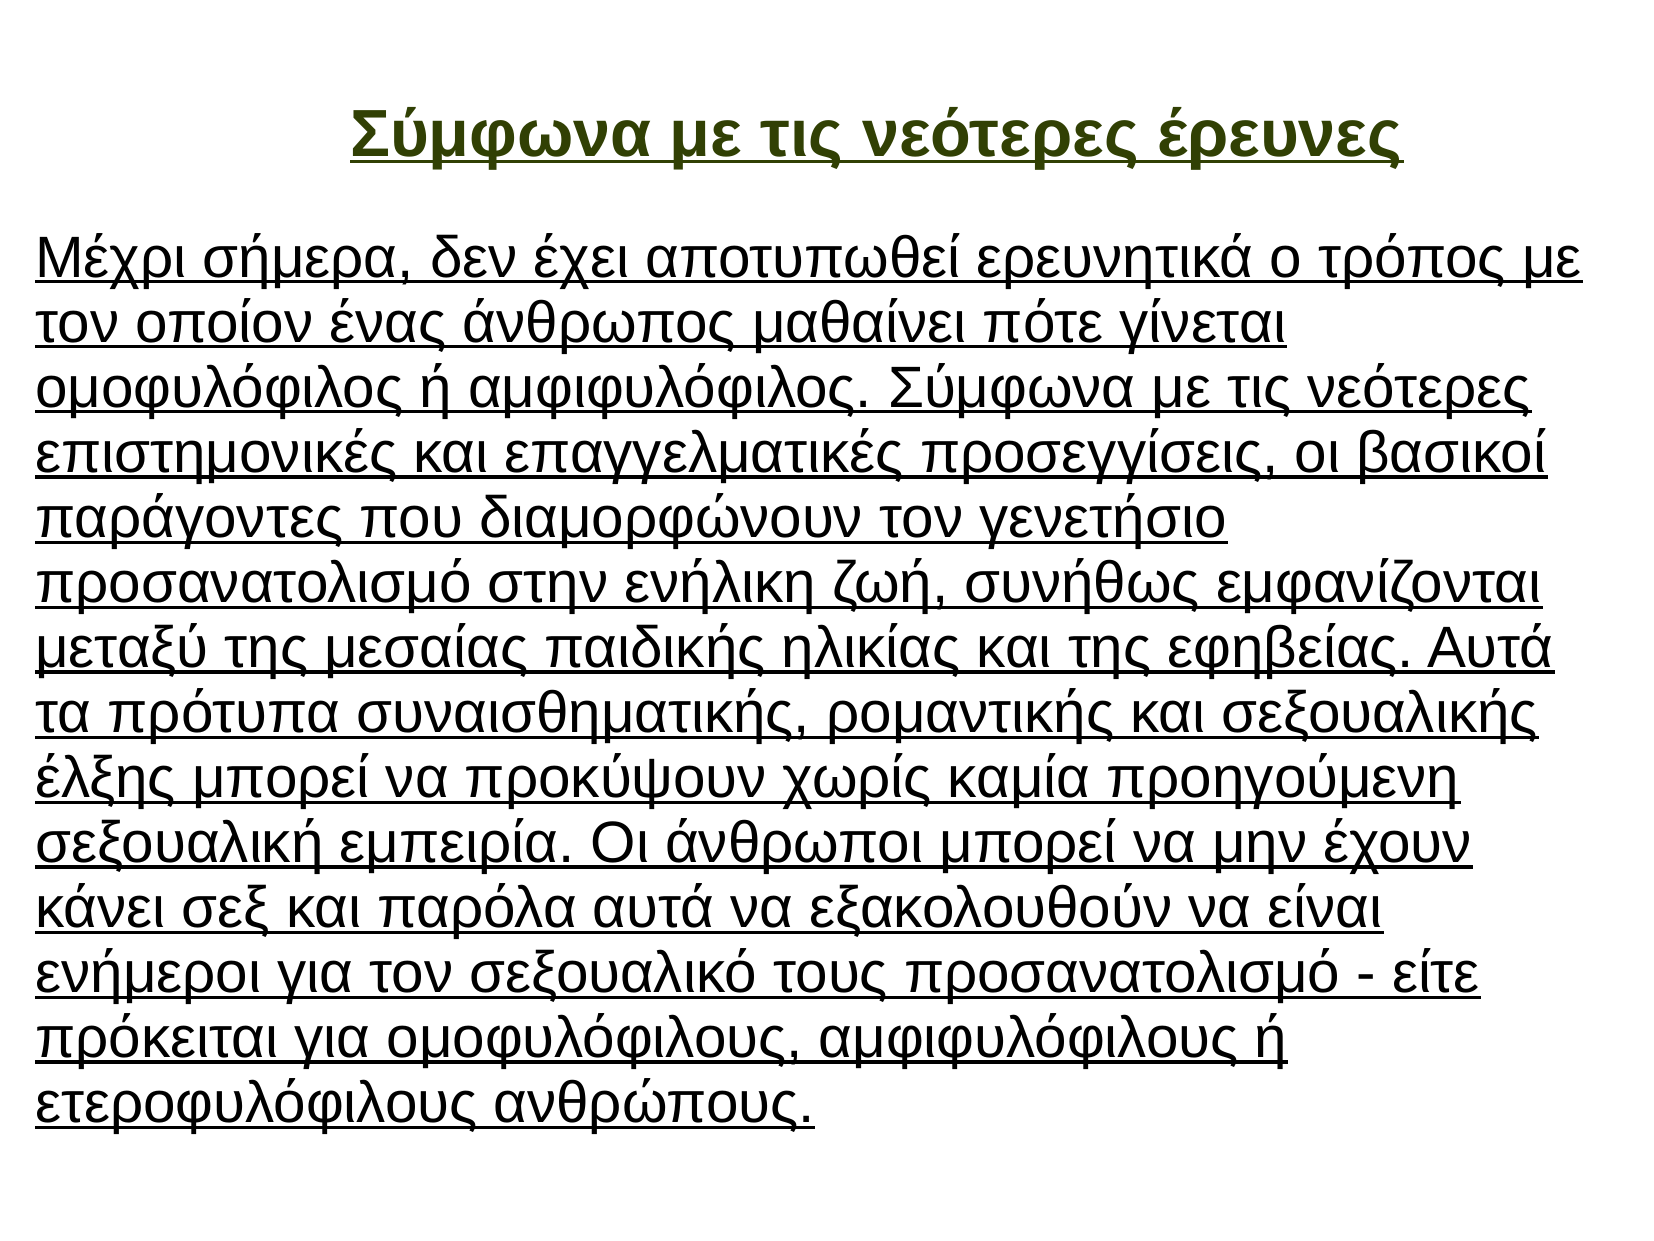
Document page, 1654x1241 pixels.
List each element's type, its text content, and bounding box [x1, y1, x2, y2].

list Μέχρι σήμερα, δεν έχει αποτυπωθεί ερευνητικά ο τρόπος με τον οποίον ένας άνθρωπος μαθαίνει πότε γίνεται ομοφυλόφιλος ή αμφιφυλόφιλος. Σύμφωνα με τις νεότερες επιστημονικές και επαγγελματικές προσεγγίσεις, οι βασικοί παράγοντες που διαμορφώνουν τον γενετήσιο προσανατολισμό στην ενήλικη ζωή, συνήθως εμφανίζονται μεταξύ της μεσαίας παιδικής ηλικίας και της εφηβείας. Αυτά τα πρότυπα συναισθηματικής, ρομαντικής και σεξουαλικής έλξης μπορεί να προκύψουν χωρίς καμία προηγούμενη σεξουαλική εμπειρία. Οι άνθρωποι μπορεί να μην έχουν κάνει σεξ και παρόλα αυτά να εξακολουθούν να είναι ενήμεροι για τον σεξουαλικό τους προσανατολισμό - είτε πρόκειται για ομοφυλόφιλους, αμφιφυλόφιλους ή ετεροφυλόφιλους ανθρώπους. [35, 224, 1595, 1182]
title Σύμφωνα με τις νεότερες έρευνες [141, 0, 1630, 267]
